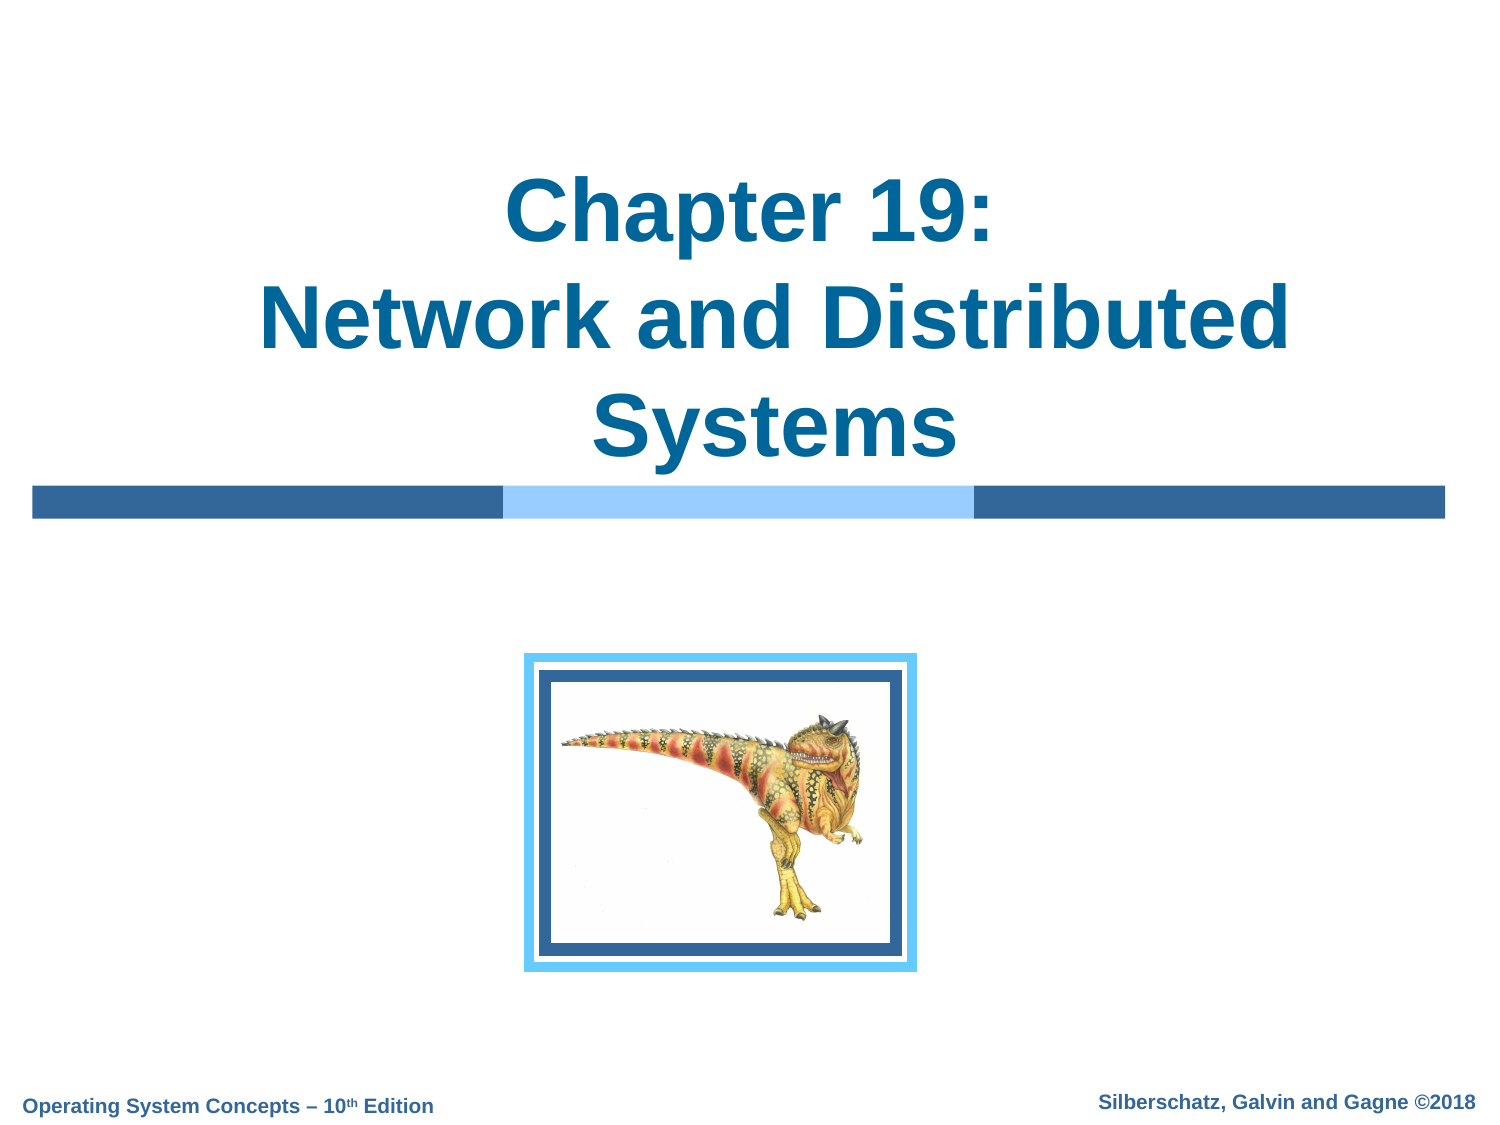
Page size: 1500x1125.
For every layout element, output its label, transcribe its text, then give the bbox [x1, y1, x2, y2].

title Chapter 19: Network and Distributed Systems [50, 304, 1500, 482]
picture [551, 682, 890, 943]
